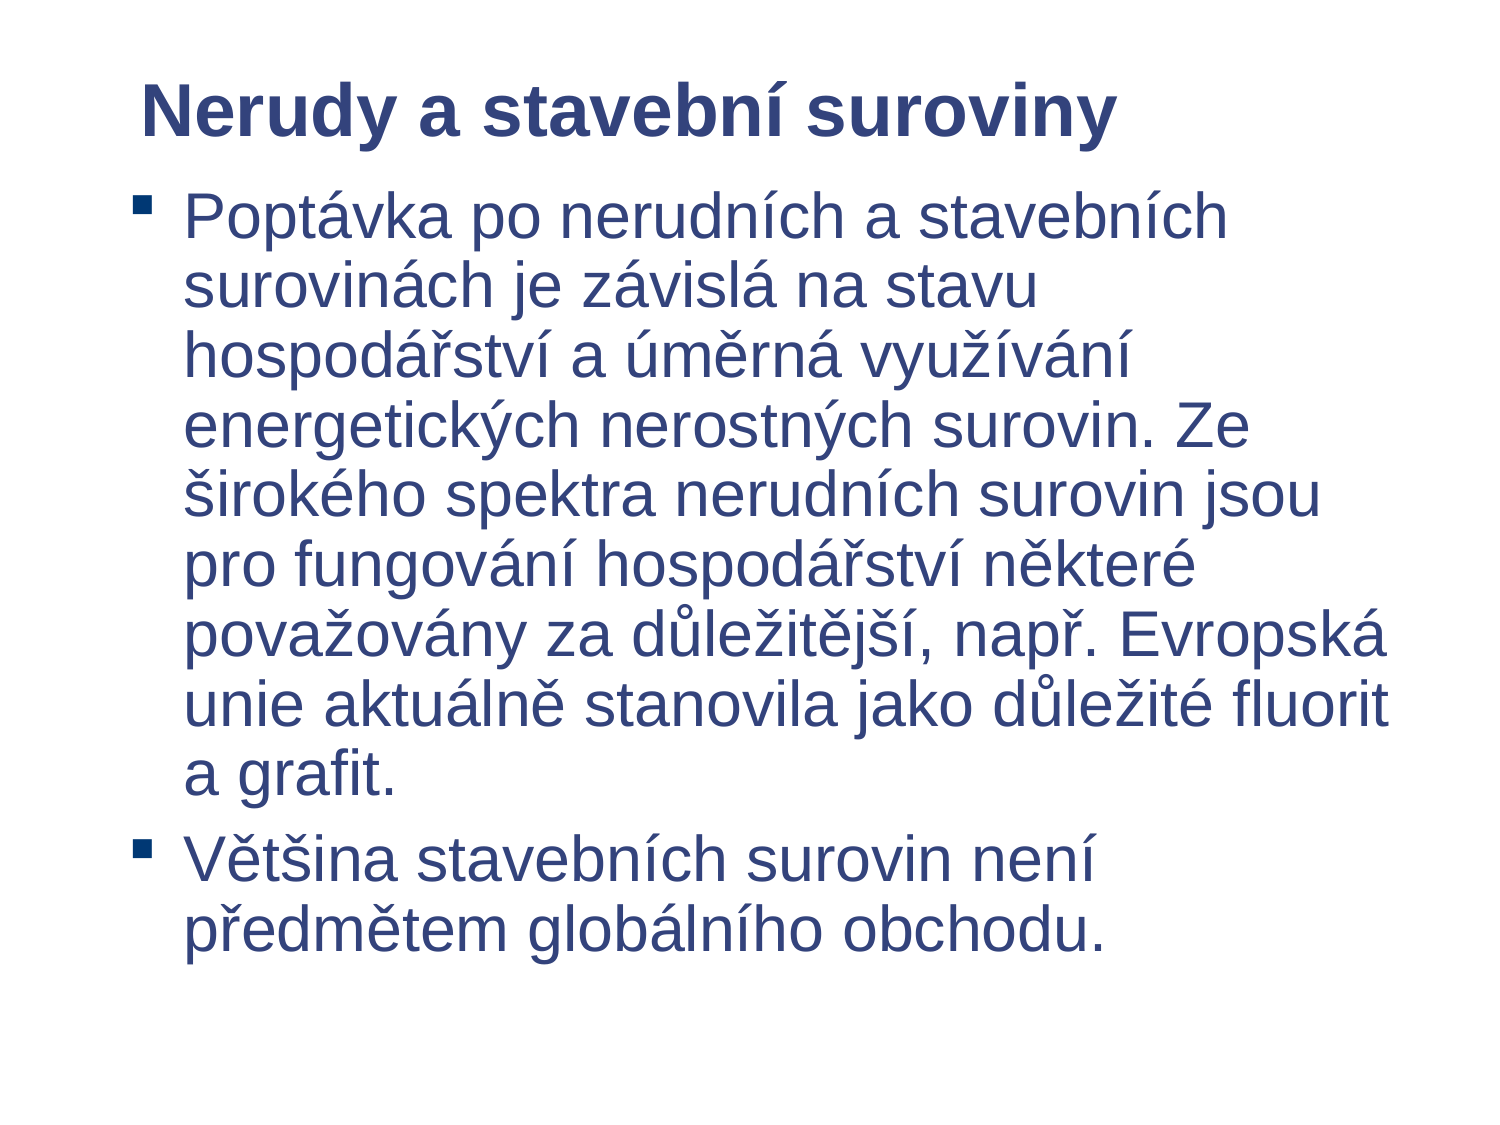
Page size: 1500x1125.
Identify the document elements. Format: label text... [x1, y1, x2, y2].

list Poptávka po nerudních a stavebních surovinách je závislá na stavu hospodářství a úměrná využívání energetických nerostných surovin. Ze širokého spektra nerudních surovin jsou pro fungování hospodářství některé považovány za důležitější, např. Evropská unie aktuálně stanovila jako důležité fluorit a grafit. Většina stavebních surovin není předmětem globálního obchodu. [112, 174, 1425, 1001]
title Nerudy a stavební suroviny [125, 37, 1401, 174]
